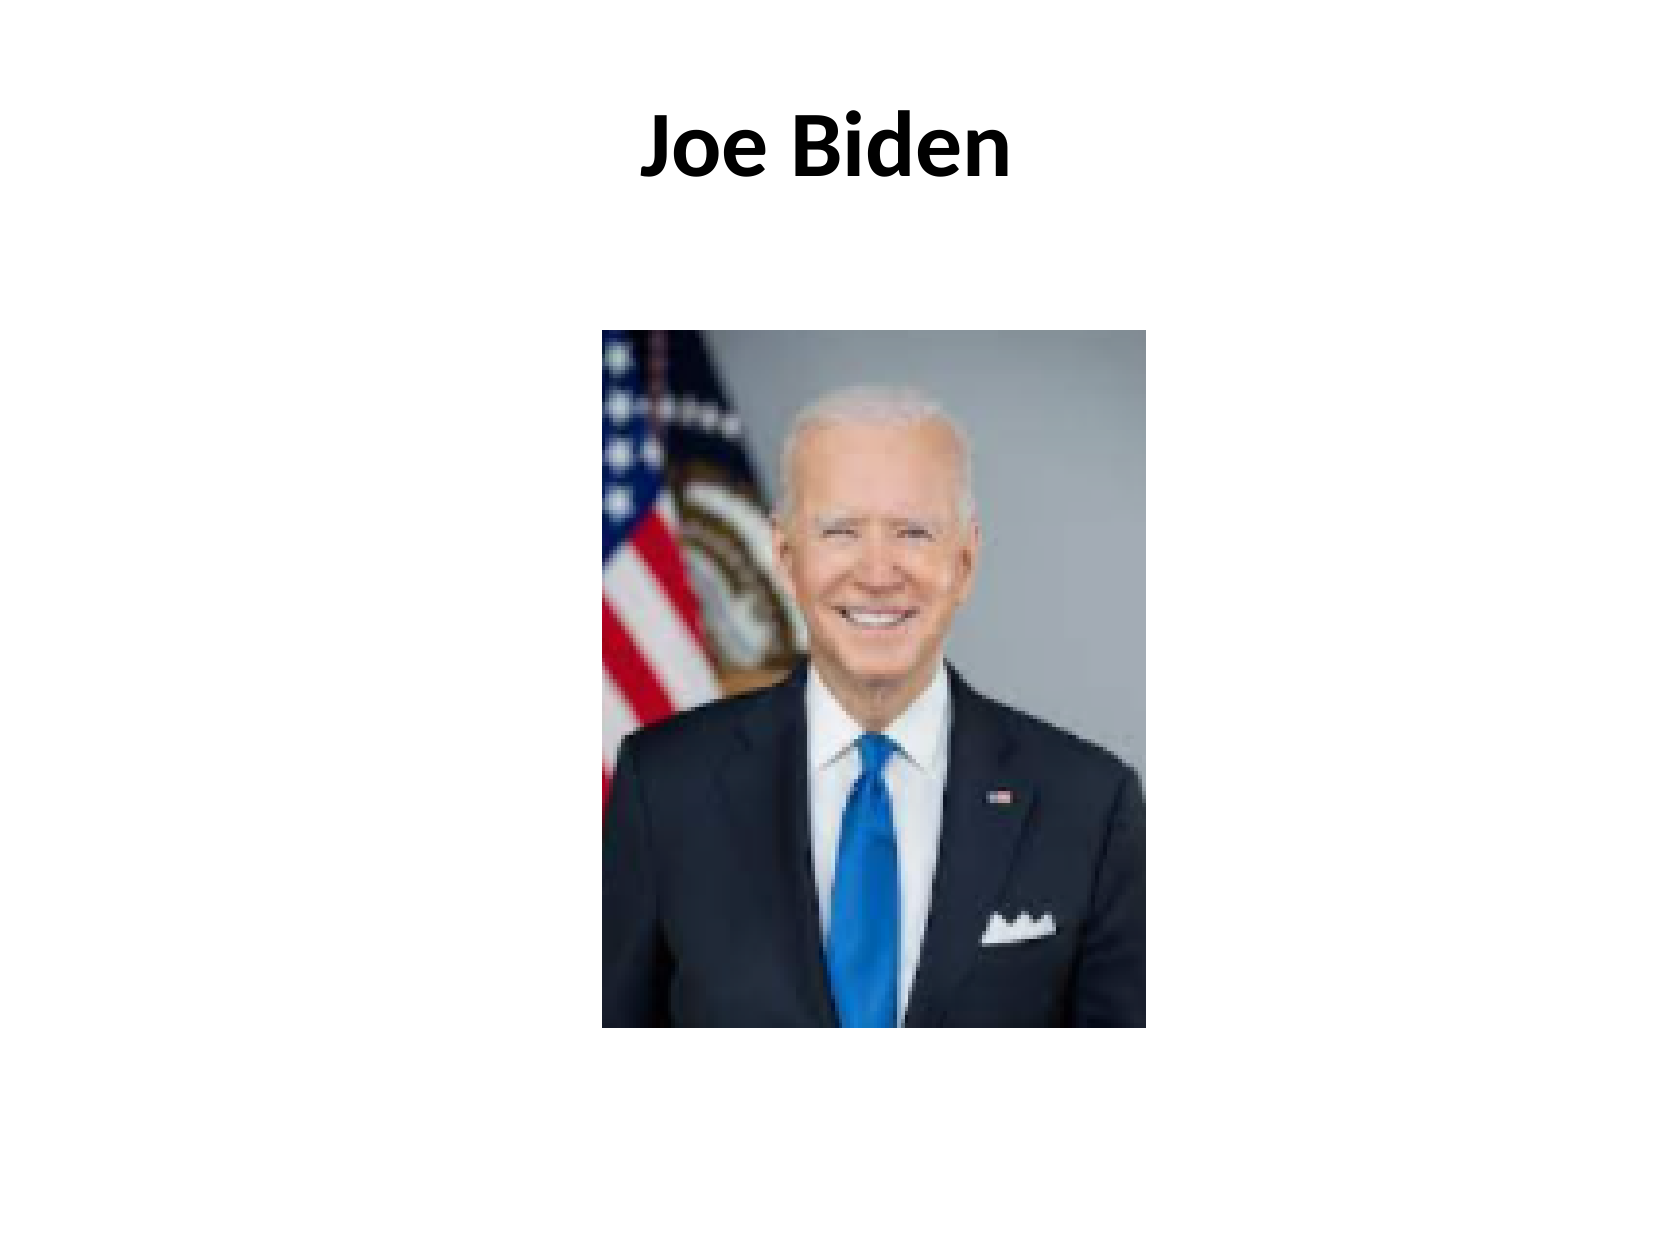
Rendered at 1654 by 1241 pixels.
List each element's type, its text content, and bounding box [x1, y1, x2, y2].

picture [602, 330, 1146, 1028]
title Joe Biden [82, 49, 1571, 257]
